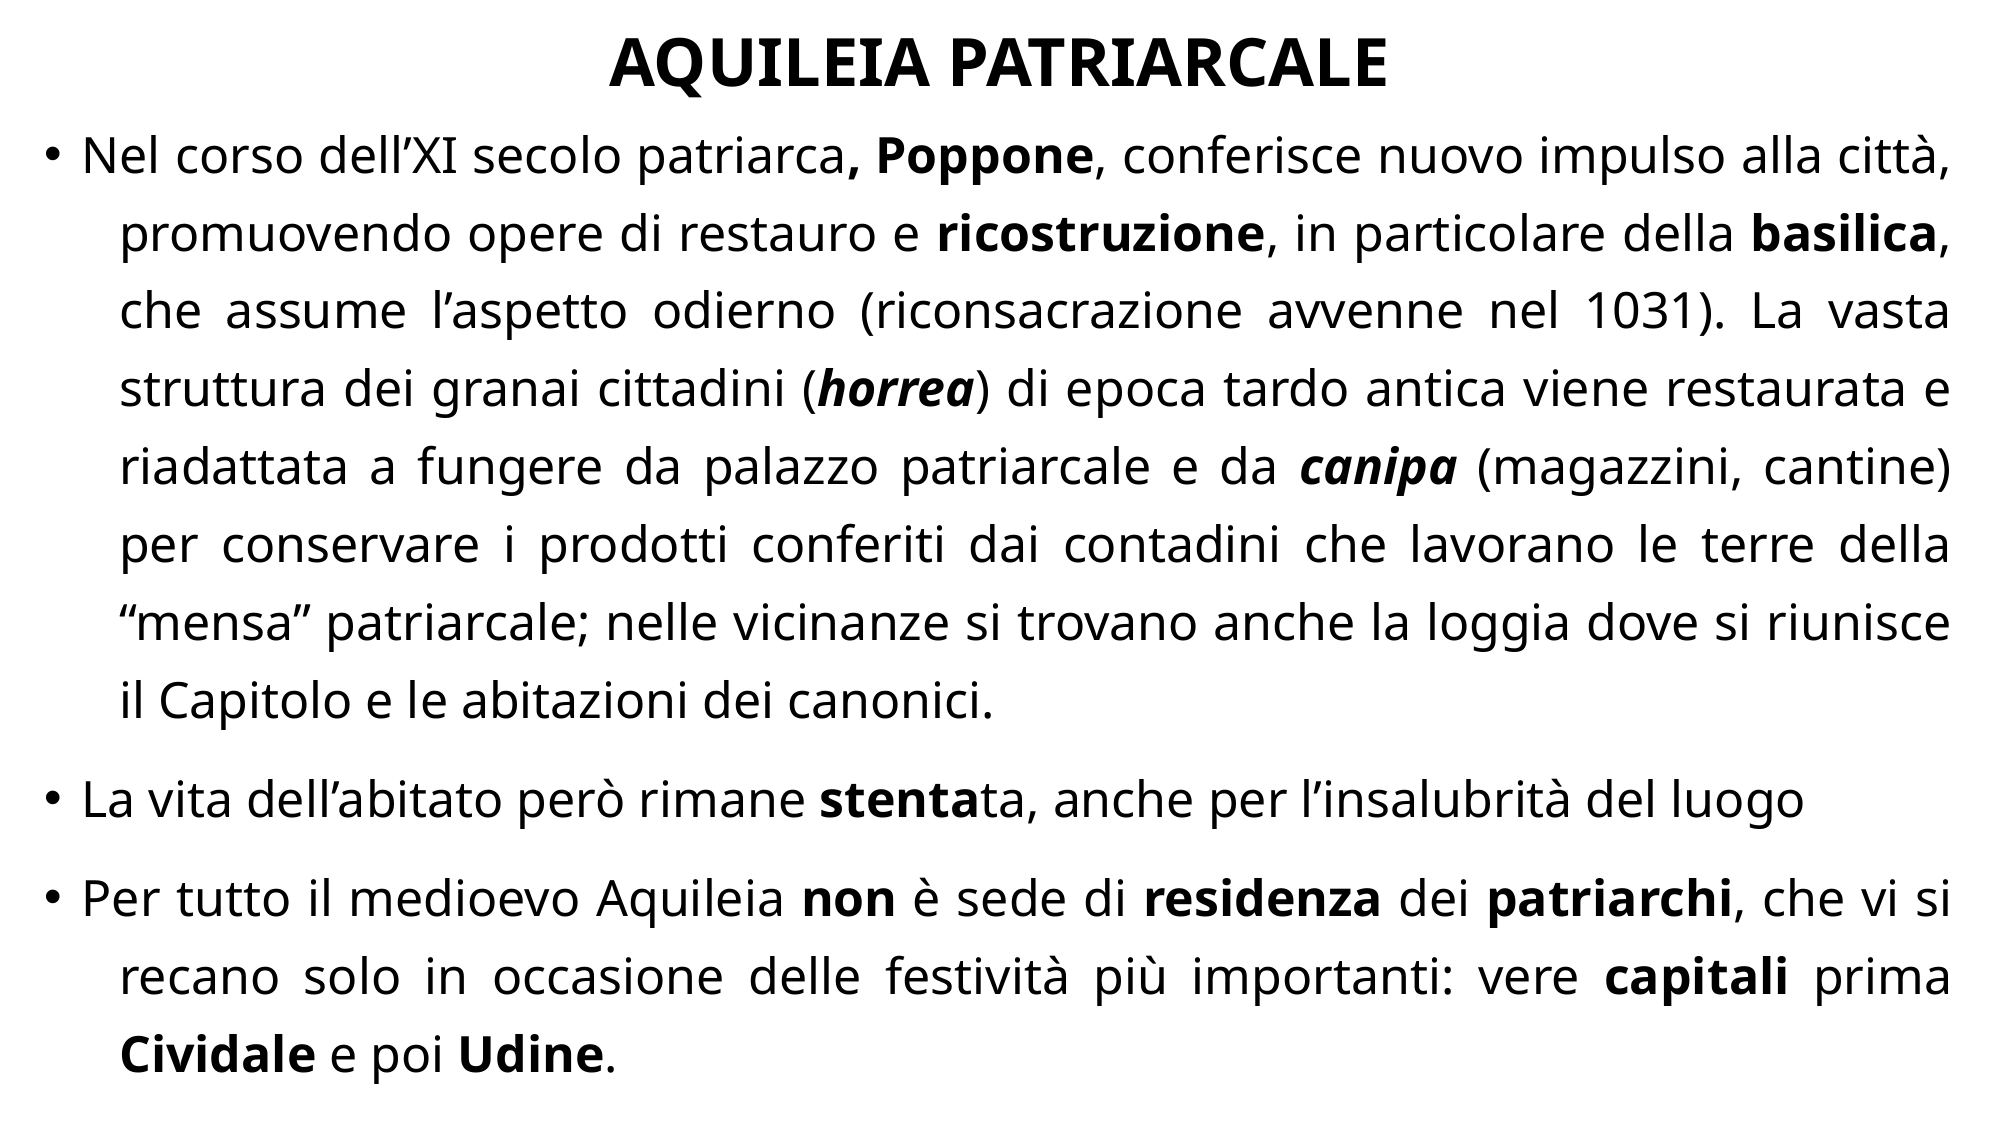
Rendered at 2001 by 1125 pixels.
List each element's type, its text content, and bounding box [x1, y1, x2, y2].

title AQUILEIA PATRIARCALE [137, 17, 1863, 97]
list Nel corso dell’XI secolo patriarca, Poppone, conferisce nuovo impulso alla città, promuovendo opere di restauro e ricostruzione, in particolare della basilica, che assume l’aspetto odierno (riconsacrazione avvenne nel 1031). La vasta struttura dei granai cittadini (horrea) di epoca tardo antica viene restaurata e riadattata a fungere da palazzo patriarcale e da canipa (magazzini, cantine) per conservare i prodotti conferiti dai contadini che lavorano le terre della “mensa” patriarcale; nelle vicinanze si trovano anche la loggia dove si riunisce il Capitolo e le abitazioni dei canonici. La vita dell’abitato però rimane stentata, anche per l’insalubrità del luogo Per tutto il medioevo Aquileia non è sede di residenza dei patriarchi, che vi si recano solo in occasione delle festività più importanti: vere capitali prima Cividale e poi Udine. [29, 97, 1968, 1125]
